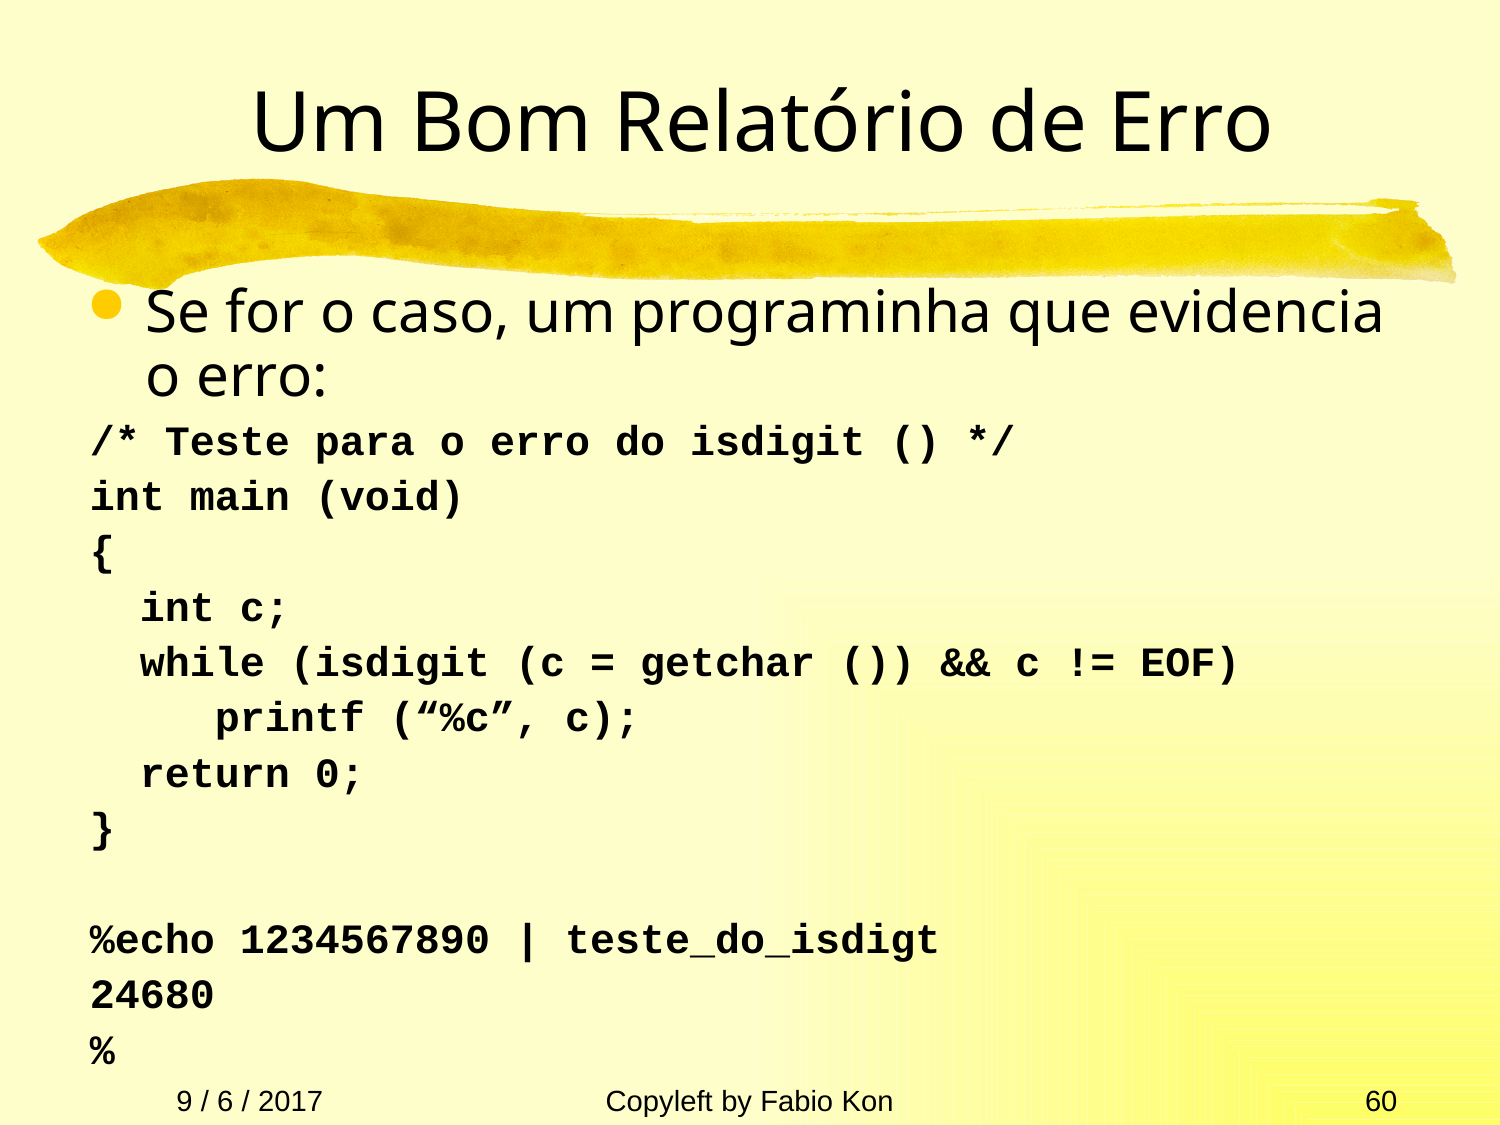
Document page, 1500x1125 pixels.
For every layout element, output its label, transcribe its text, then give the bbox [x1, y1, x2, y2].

title Um Bom Relatório de Erro [125, 0, 1401, 176]
picture [24, 174, 1463, 297]
list Se for o caso, um programinha que evidencia o erro: /* Teste para o erro do isdigit () */ int main (void) { int c; while (isdigit (c = getchar ()) && c != EOF) printf (“%c”, c); return 0; } %echo 1234567890 | teste_do_isdigt 24680 % [75, 275, 1426, 1089]
